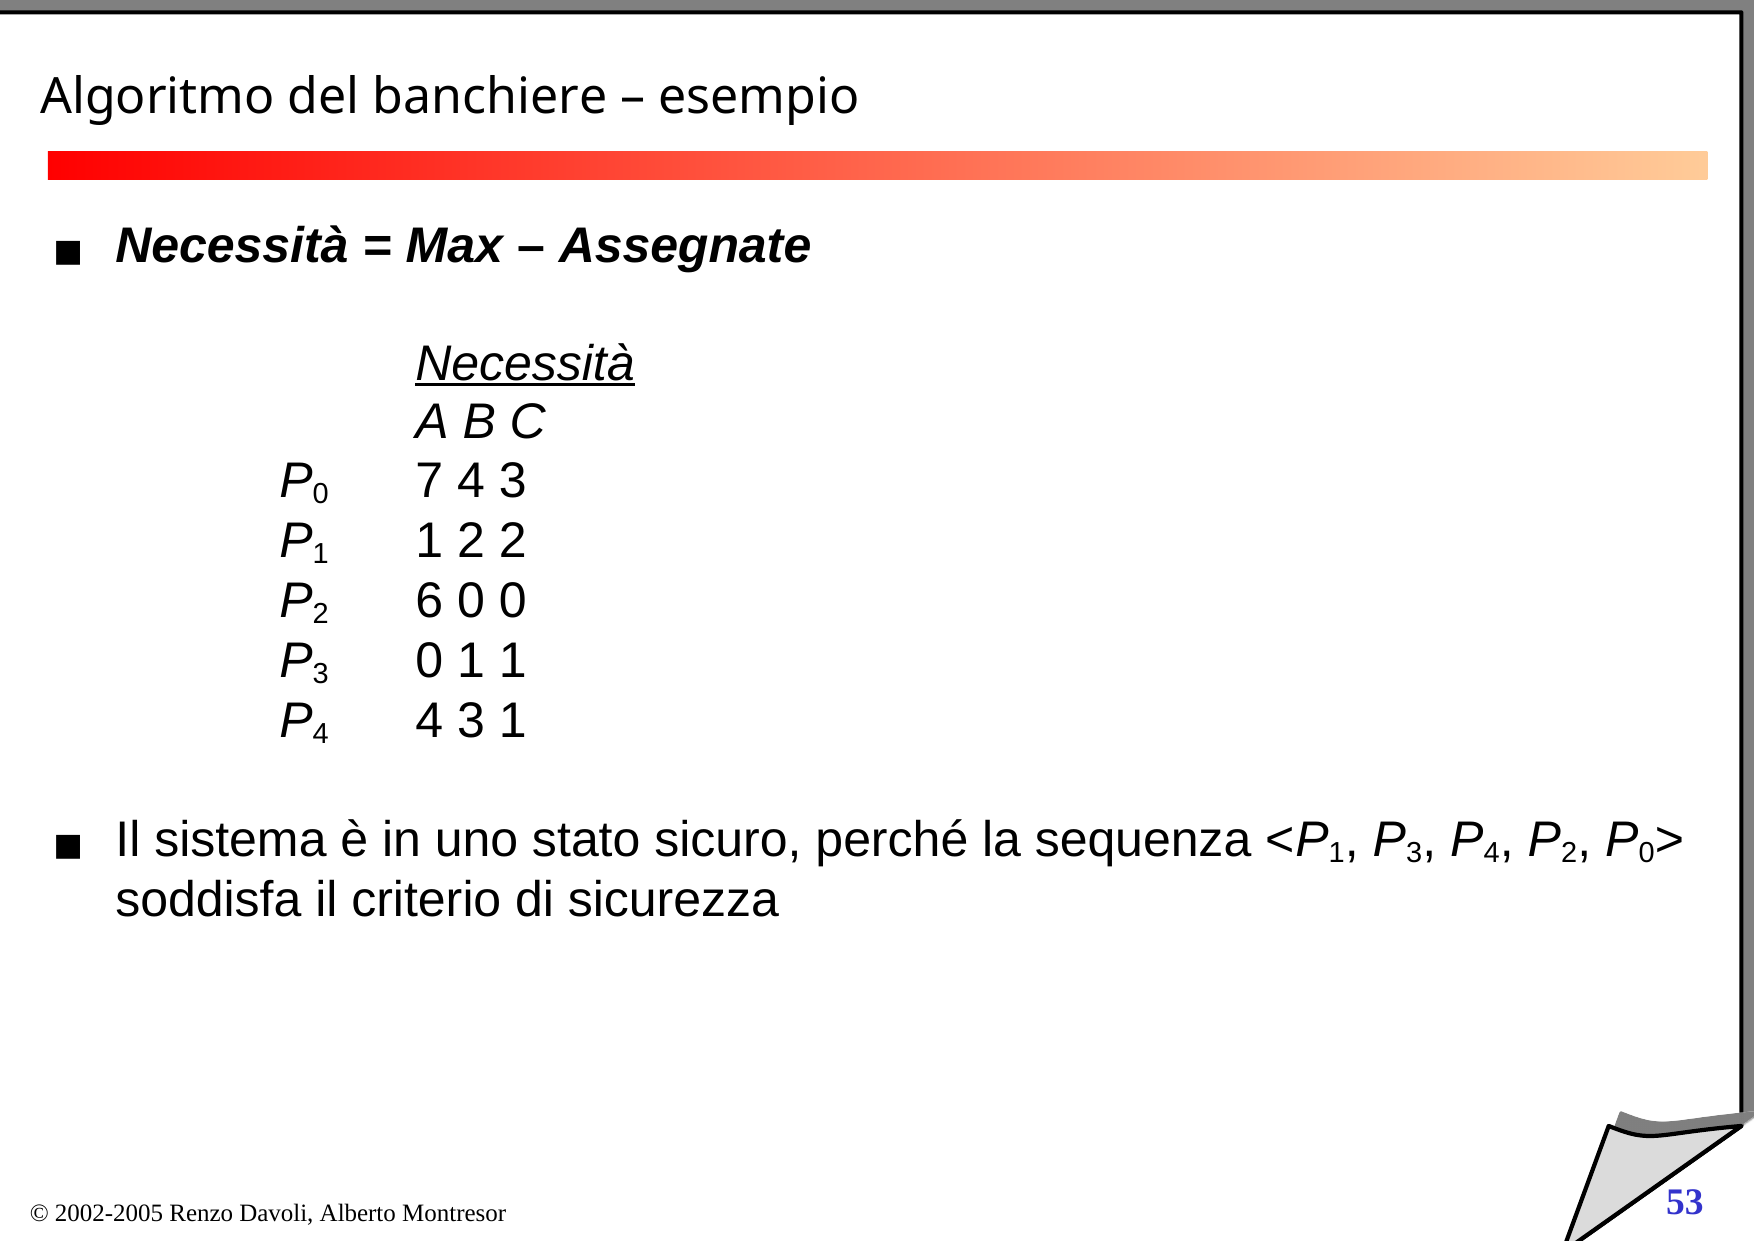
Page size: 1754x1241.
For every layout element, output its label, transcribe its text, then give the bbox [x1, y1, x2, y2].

text_box q [750, 152, 754, 179]
text_box n Necessità = Max – Assegnate Necessità A B C P0 7 4 3 P1 1 2 2 P2 6 0 0 P3 0 1 1 P4 4 3 1 n Il sistema è in uno stato sicuro, perché la sequenza <P1, P3, P4, P2, P0> soddisfa il criterio di sicurezza [59, 214, 1713, 1002]
title Algoritmo del banchiere – esempio [40, 49, 1714, 144]
